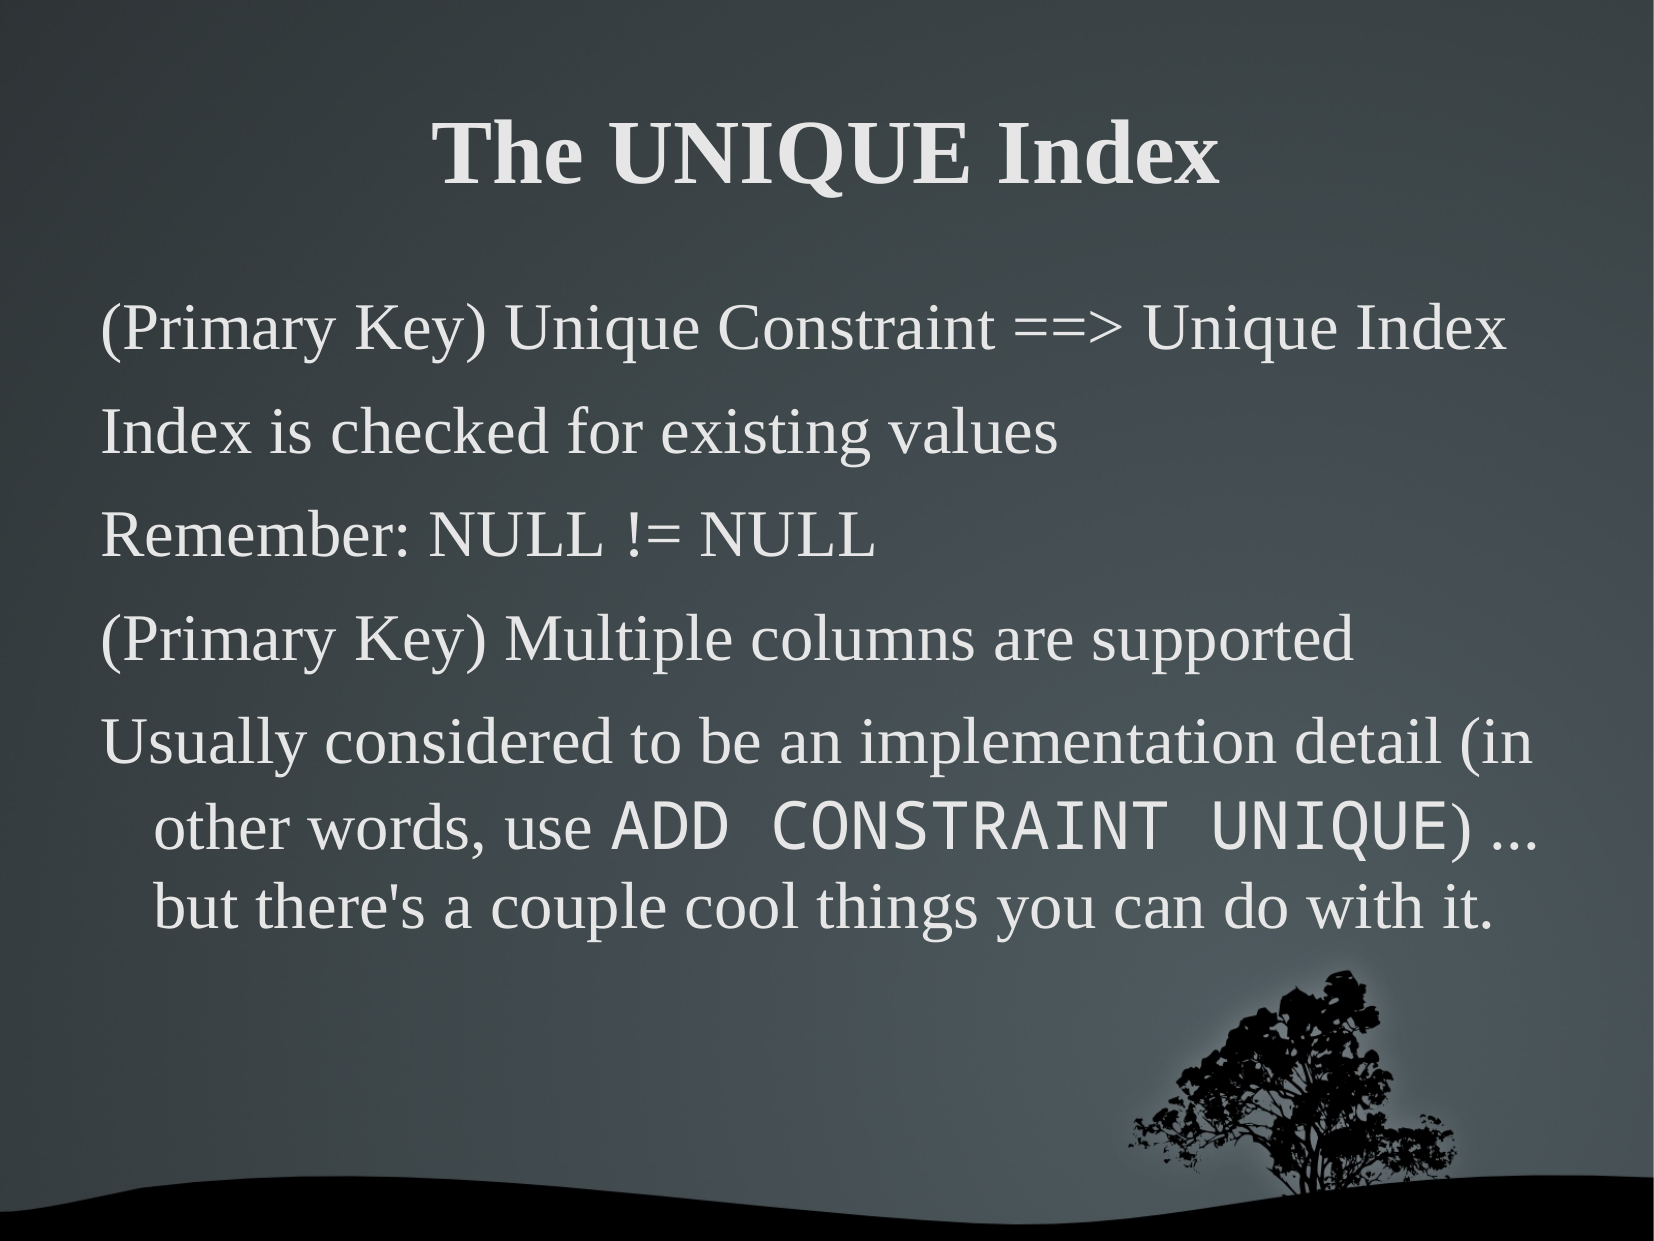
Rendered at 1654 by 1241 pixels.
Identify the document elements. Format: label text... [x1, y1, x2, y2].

picture [0, 0, 1654, 1241]
list (Primary Key) Unique Constraint ==> Unique Index Index is checked for existing values Remember: NULL != NULL (Primary Key) Multiple columns are supported Usually considered to be an implementation detail (in other words, use ADD CONSTRAINT UNIQUE) ... but there's a couple cool things you can do with it. [82, 290, 1571, 1094]
title The UNIQUE Index [82, 56, 1571, 250]
